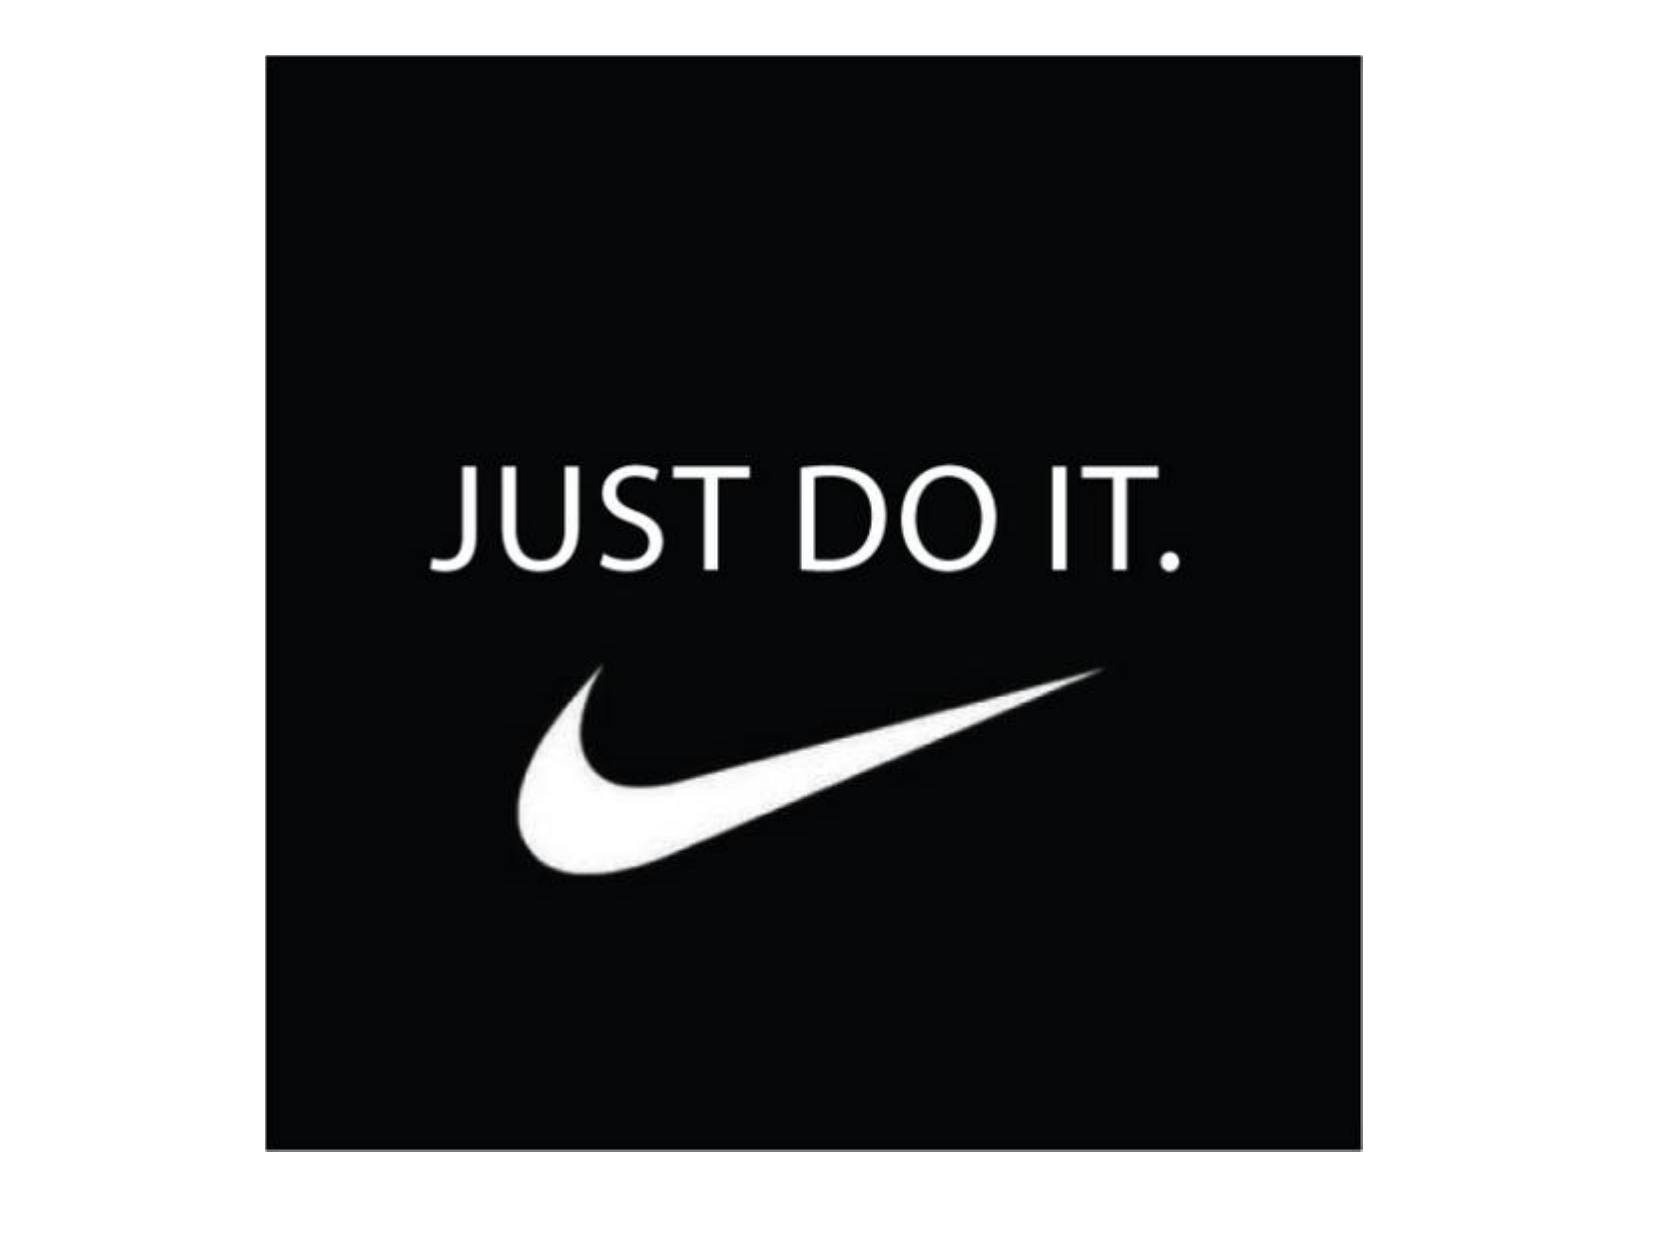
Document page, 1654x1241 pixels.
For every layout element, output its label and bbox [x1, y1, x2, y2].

picture [265, 55, 1363, 1152]
